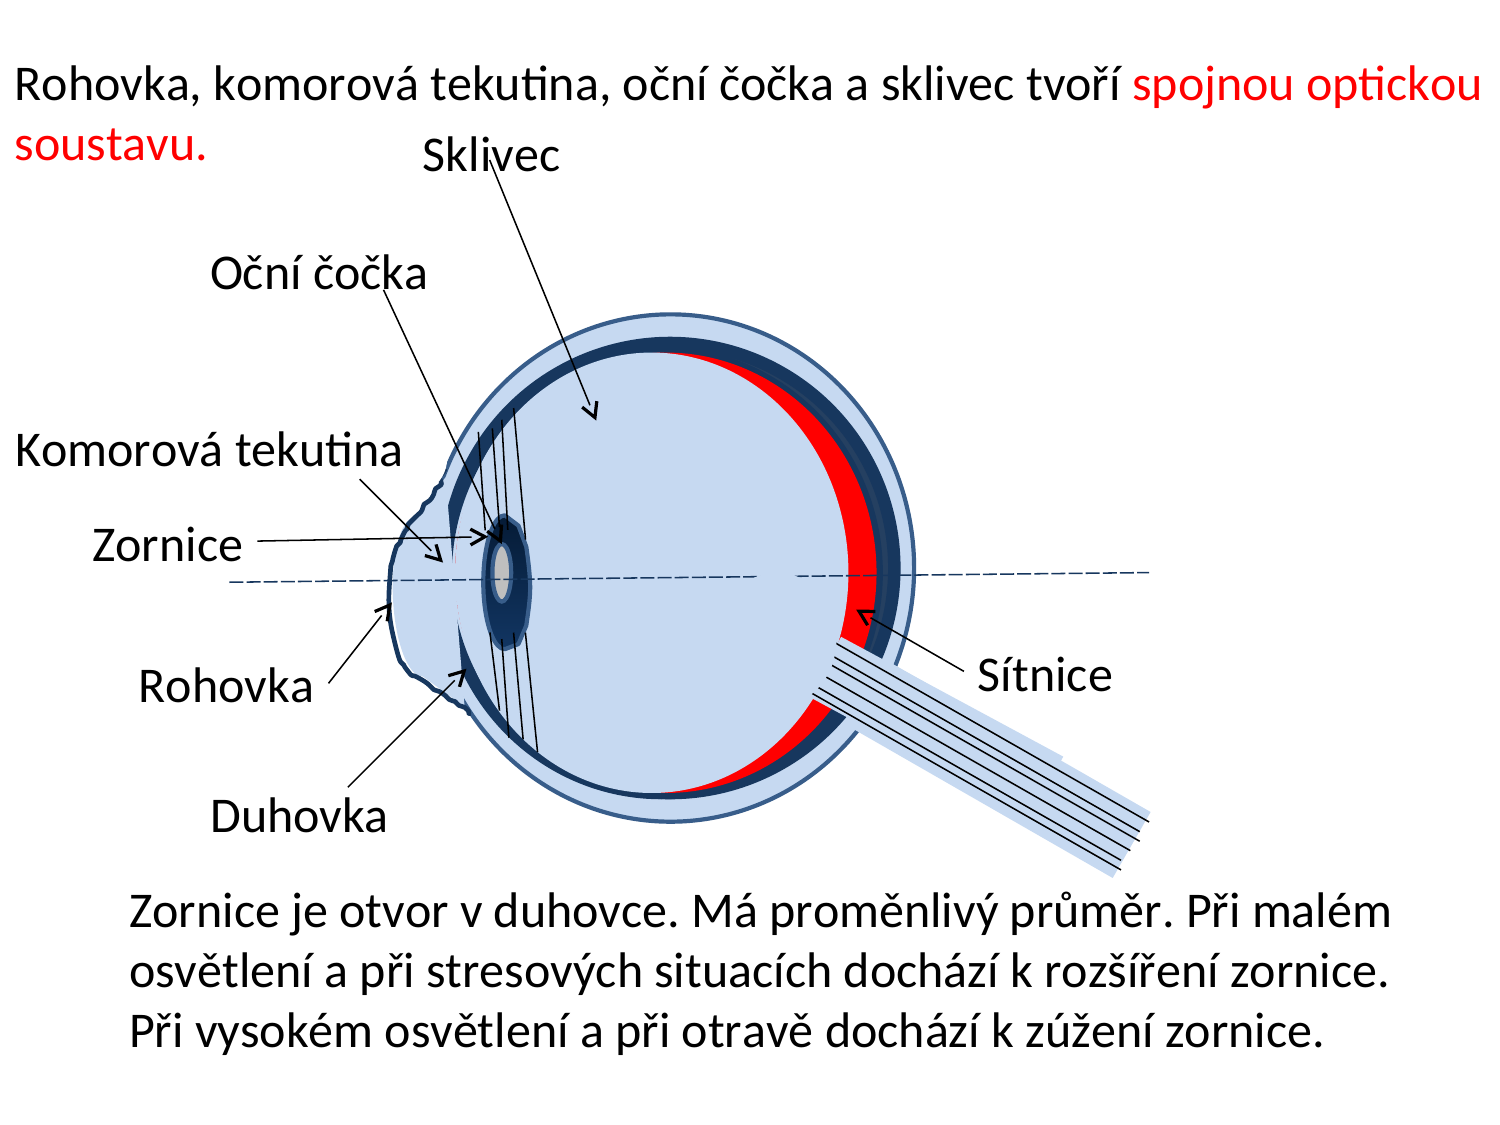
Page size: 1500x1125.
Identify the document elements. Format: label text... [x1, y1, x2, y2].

text_box [383, 314, 1151, 869]
text_box Rohovka [124, 645, 330, 721]
text_box Duhovka [195, 774, 404, 851]
text_box Sklivec [408, 179, 500, 189]
text_box Sklivec [499, 179, 576, 189]
text_box [406, 531, 415, 537]
text_box Komorová tekutina [0, 408, 419, 485]
text_box Rohovka, komorová tekutina, oční čočka a sklivec tvoří spojnou optickou soustavu. [0, 42, 1499, 179]
text_box Oční čočka [195, 231, 444, 307]
text_box Sítnice [963, 633, 1129, 709]
text_box Zornice je otvor v duhovce. Má proměnlivý průměr. Při malém osvětlení a při stresových situacích dochází k rozšíření zornice. Při vysokém osvětlení a při otravě dochází k zúžení zornice. [114, 869, 1420, 1065]
text_box Zornice [77, 503, 259, 579]
